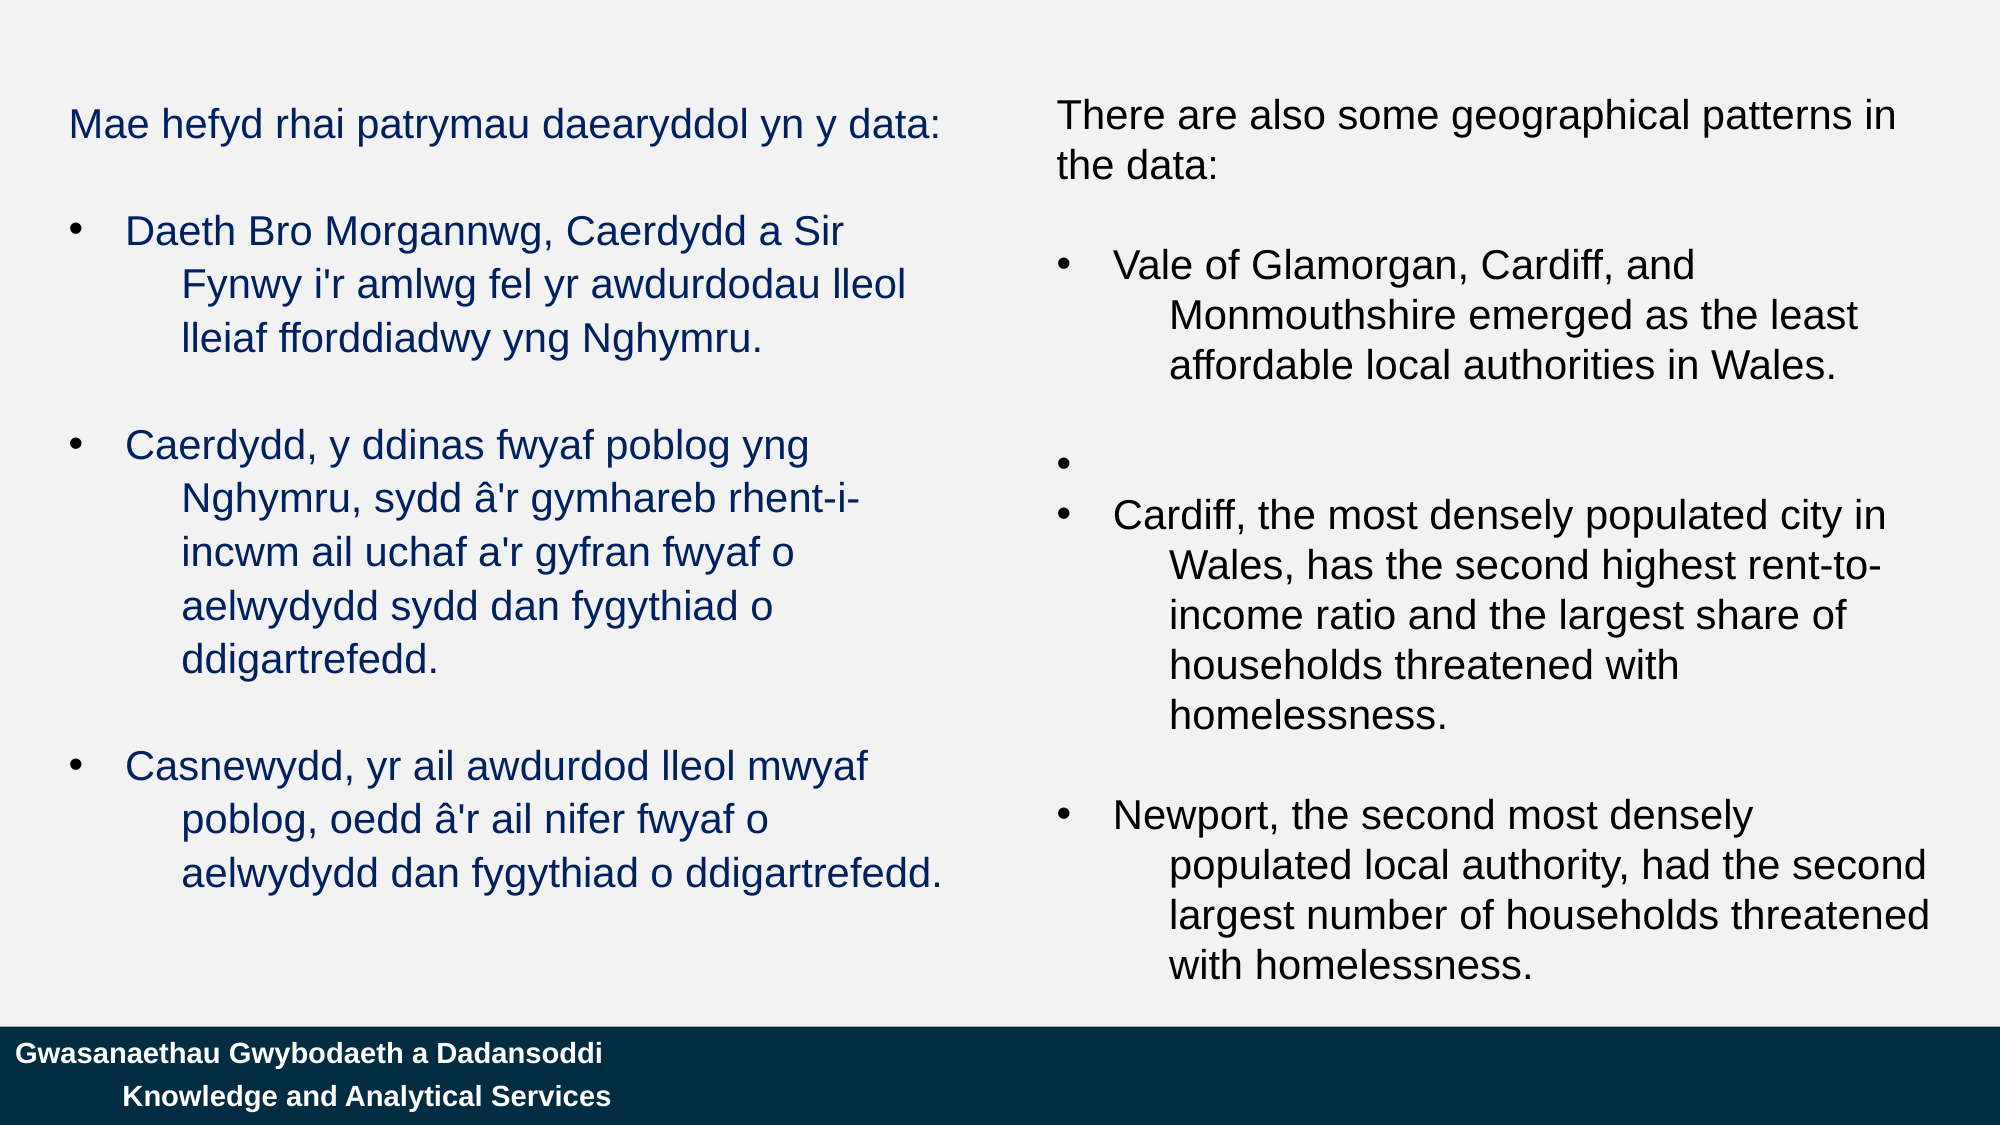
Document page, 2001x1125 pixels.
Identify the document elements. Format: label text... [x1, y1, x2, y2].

text_box There are also some geographical patterns in the data: Vale of Glamorgan, Cardiff, and Monmouthshire emerged as the least affordable local authorities in Wales. Cardiff, the most densely populated city in Wales, has the second highest rent-to-income ratio and the largest share of households threatened with homelessness. Newport, the second most densely populated local authority, had the second largest number of households threatened with homelessness. [1041, 80, 1947, 1045]
text_box Mae hefyd rhai patrymau daearyddol yn y data: Daeth Bro Morgannwg, Caerdydd a Sir Fynwy i'r amlwg fel yr awdurdodau lleol lleiaf fforddiadwy yng Nghymru. Caerdydd, y ddinas fwyaf poblog yng Nghymru, sydd â'r gymhareb rhent-i-incwm ail uchaf a'r gyfran fwyaf o aelwydydd sydd dan fygythiad o ddigartrefedd. Casnewydd, yr ail awdurdod lleol mwyaf poblog, oedd â'r ail nifer fwyaf o aelwydydd dan fygythiad o ddigartrefedd. [53, 85, 959, 983]
text_box Gwasanaethau Gwybodaeth a Dadansoddi Knowledge and Analytical Services [0, 1026, 2000, 1125]
